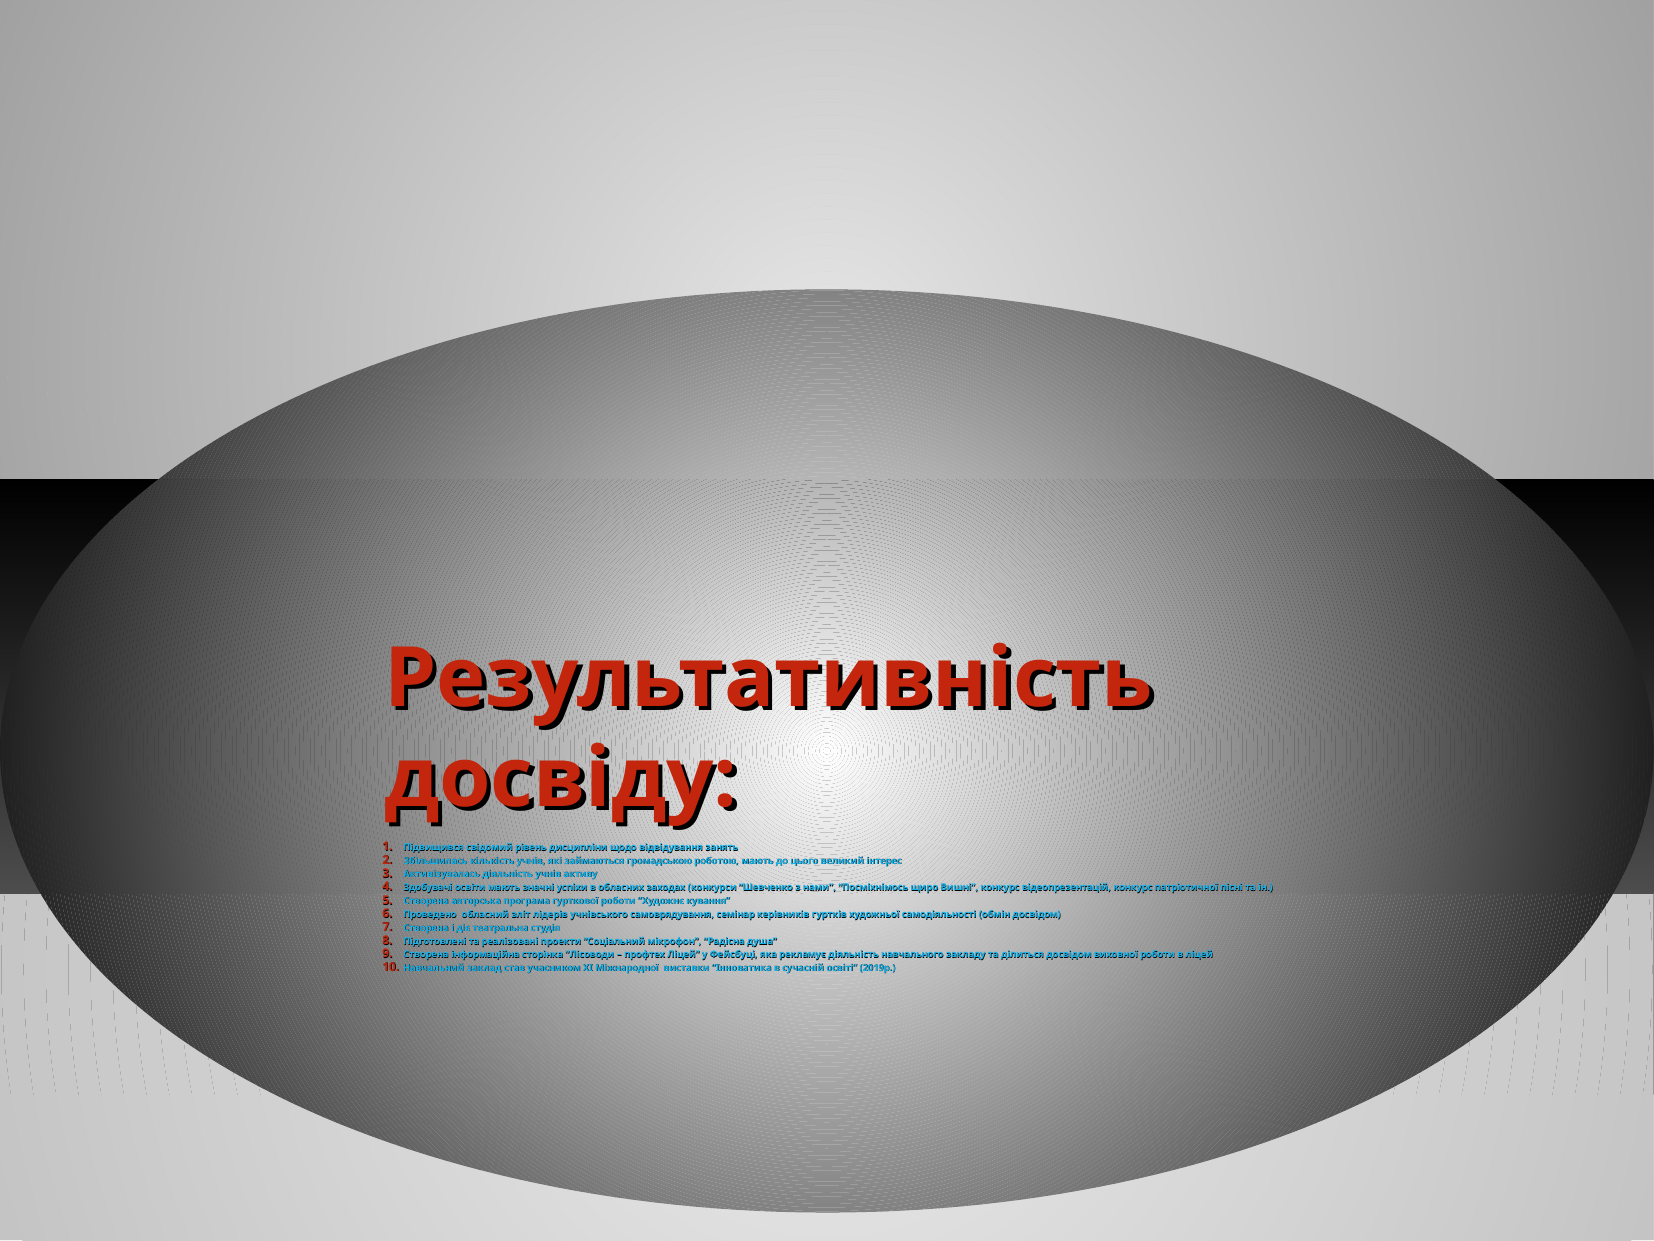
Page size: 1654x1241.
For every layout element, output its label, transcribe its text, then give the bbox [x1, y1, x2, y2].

list Підвищився свідомий рівень дисципліни щодо відвідування занять Збільшилась кількість учнів, які займаються громадською роботою, мають до цього великий інтерес Активізувалась діяльність учнів активу Здобувачі освіти мають значні успіхи в обласних заходах (конкурси “Шевченко з нами”, “Посміхнімось щиро Вишні”, конкурс відеопрезентацій, конкурс патріотичної пісні та ін.) Створена авторська програма гурткової роботи “Художнє кування” Проведено обласний зліт лідерів учнівського самоврядування, семінар керівників гуртків художньої самодіяльності (обмін досвідом) Створена і діє театральна студія Підготовлені та реалізовані проекти “Соціальний мікрофон”, “Радісна душа” Створена інформаційна сторінка “Лісоводи – профтех Ліцей” у Фейсбуці, яка рекламує діяльність навчального закладу та ділиться досвідом виховної роботи в ліцей Навчальний заклад став учасником ХІ Міжнародної виставки “Інноватика в сучасній освіті” (2019р.) [58, 206, 1607, 1164]
title Результативність досвіду: [295, 76, 1453, 206]
